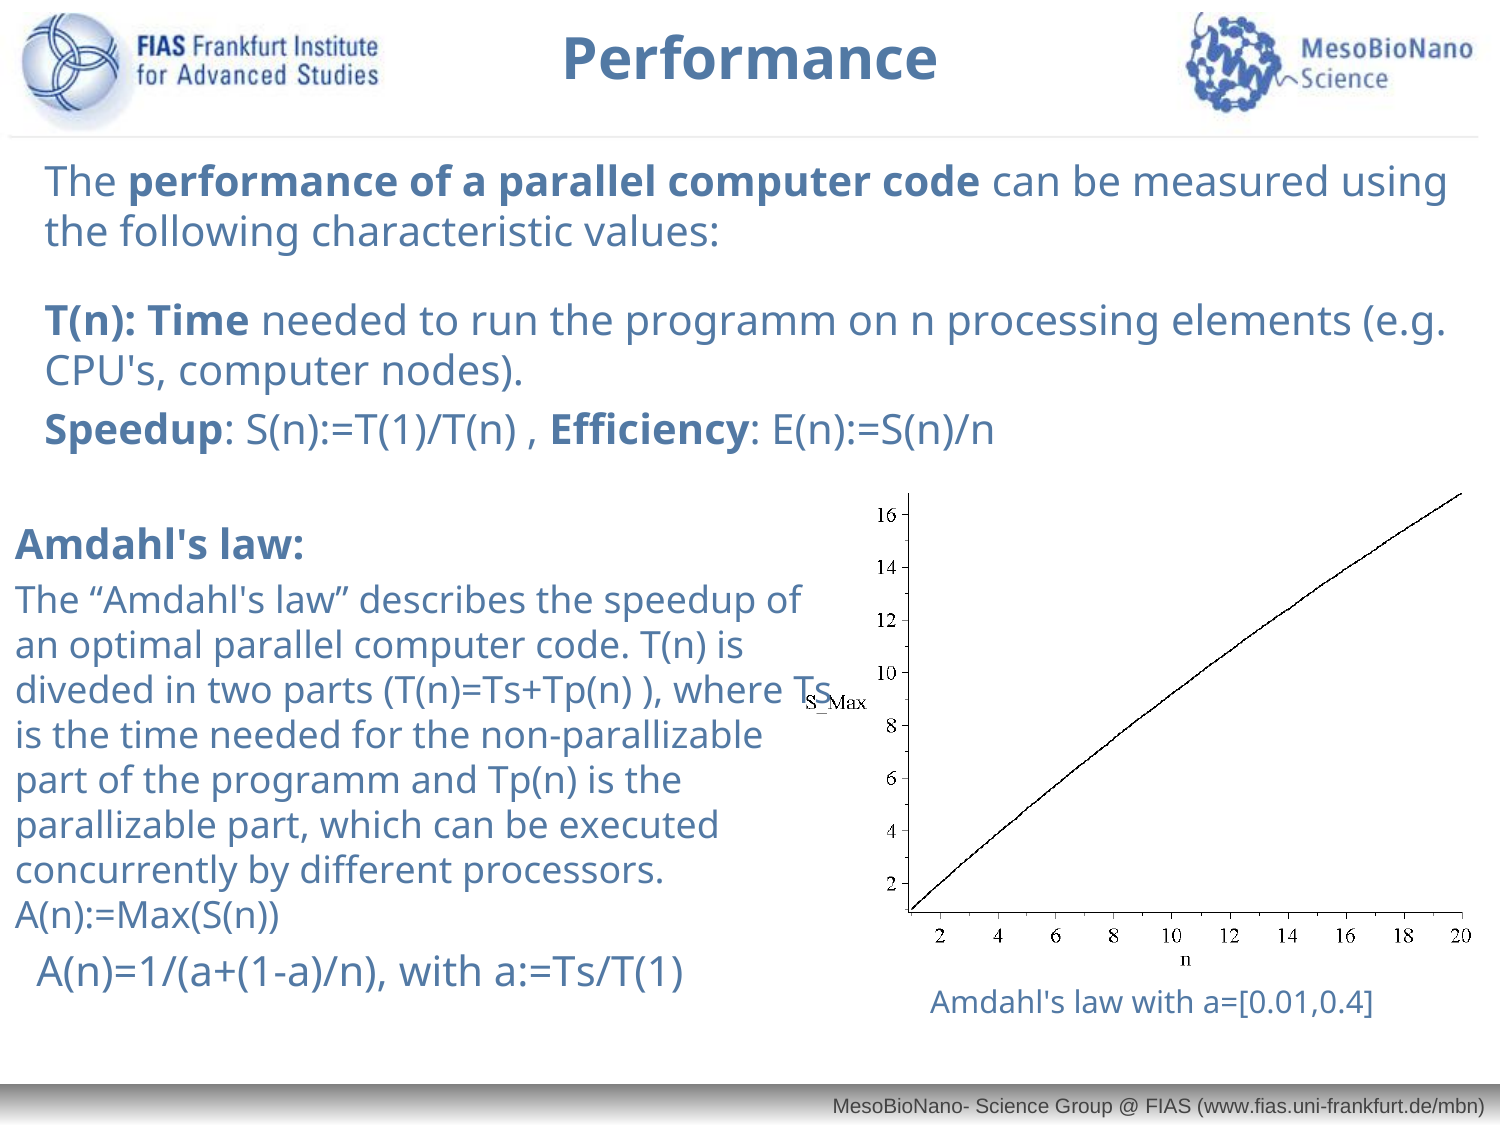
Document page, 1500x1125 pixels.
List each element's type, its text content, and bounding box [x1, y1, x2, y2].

text_box Amdahl's law with a=[0.01,0.4] [915, 974, 1447, 1063]
text_box Amdahl's law: The “Amdahl's law” describes the speedup of an optimal parallel computer code. T(n) is diveded in two parts (T(n)=Ts+Tp(n) ), where Ts is the time needed for the non-parallizable part of the programm and Tp(n) is the parallizable part, which can be executed concurrently by different processors. A(n):=Max(S(n)) A(n)=1/(a+(1-a)/n), with a:=Ts/T(1) [0, 472, 857, 1061]
text_box The performance of a parallel computer code can be measured using the following characteristic values: T(n): Time needed to run the programm on n processing elements (e.g. CPU's, computer nodes). Speedup: S(n):=T(1)/T(n) , Efficiency: E(n):=S(n)/n [29, 147, 1477, 473]
title Performance [0, 0, 1499, 142]
picture [857, 485, 1477, 975]
